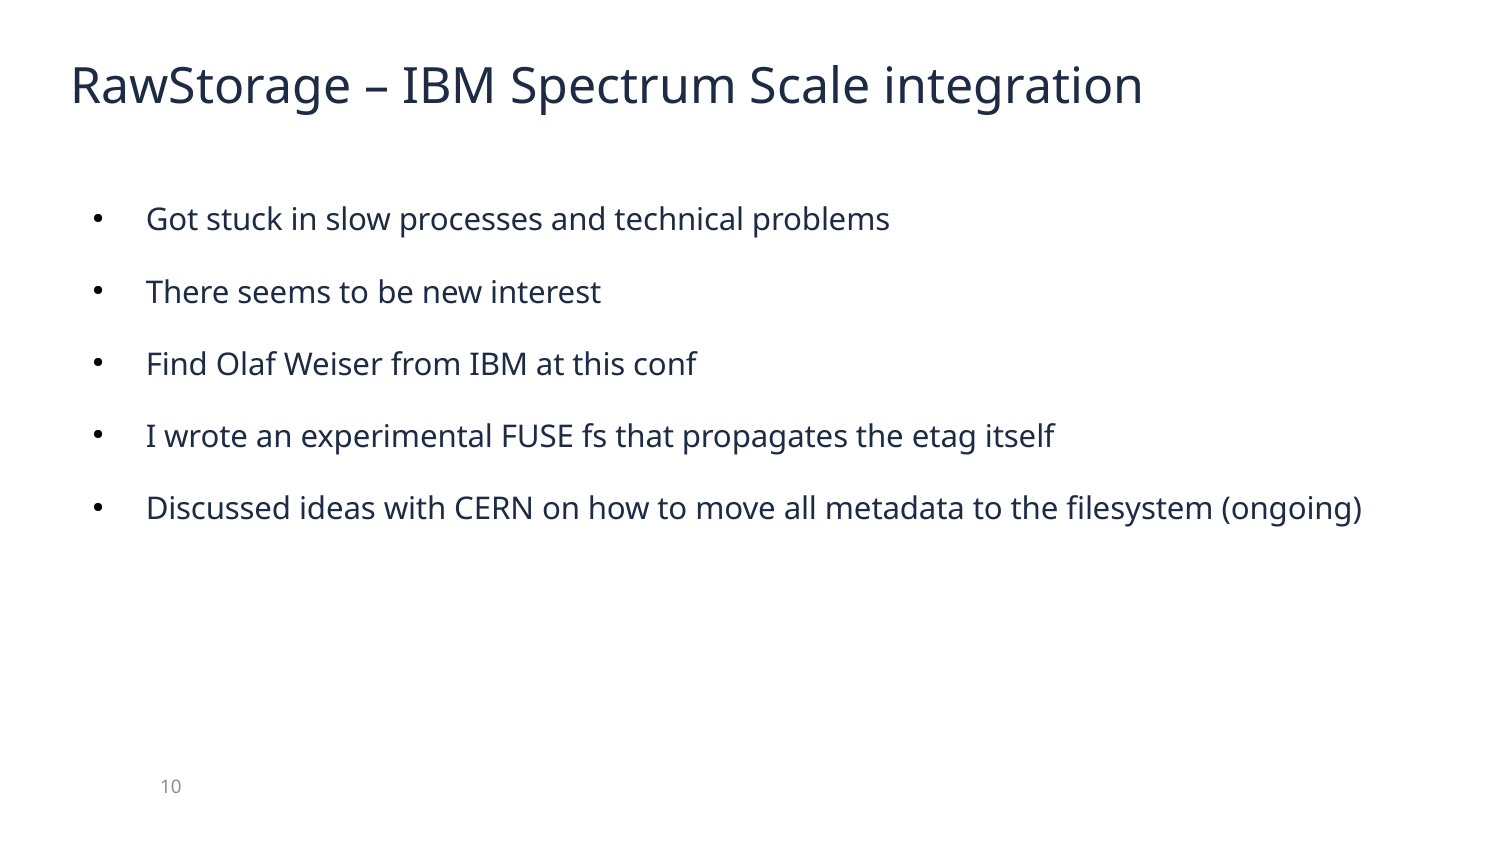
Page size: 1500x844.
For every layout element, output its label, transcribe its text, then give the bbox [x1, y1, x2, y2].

list Got stuck in slow processes and technical problems There seems to be new interest Find Olaf Weiser from IBM at this conf I wrote an experimental FUSE fs that propagates the etag itself Discussed ideas with CERN on how to move all metadata to the filesystem (ongoing) [75, 197, 1425, 687]
title RawStorage – IBM Spectrum Scale integration [70, 34, 1429, 135]
